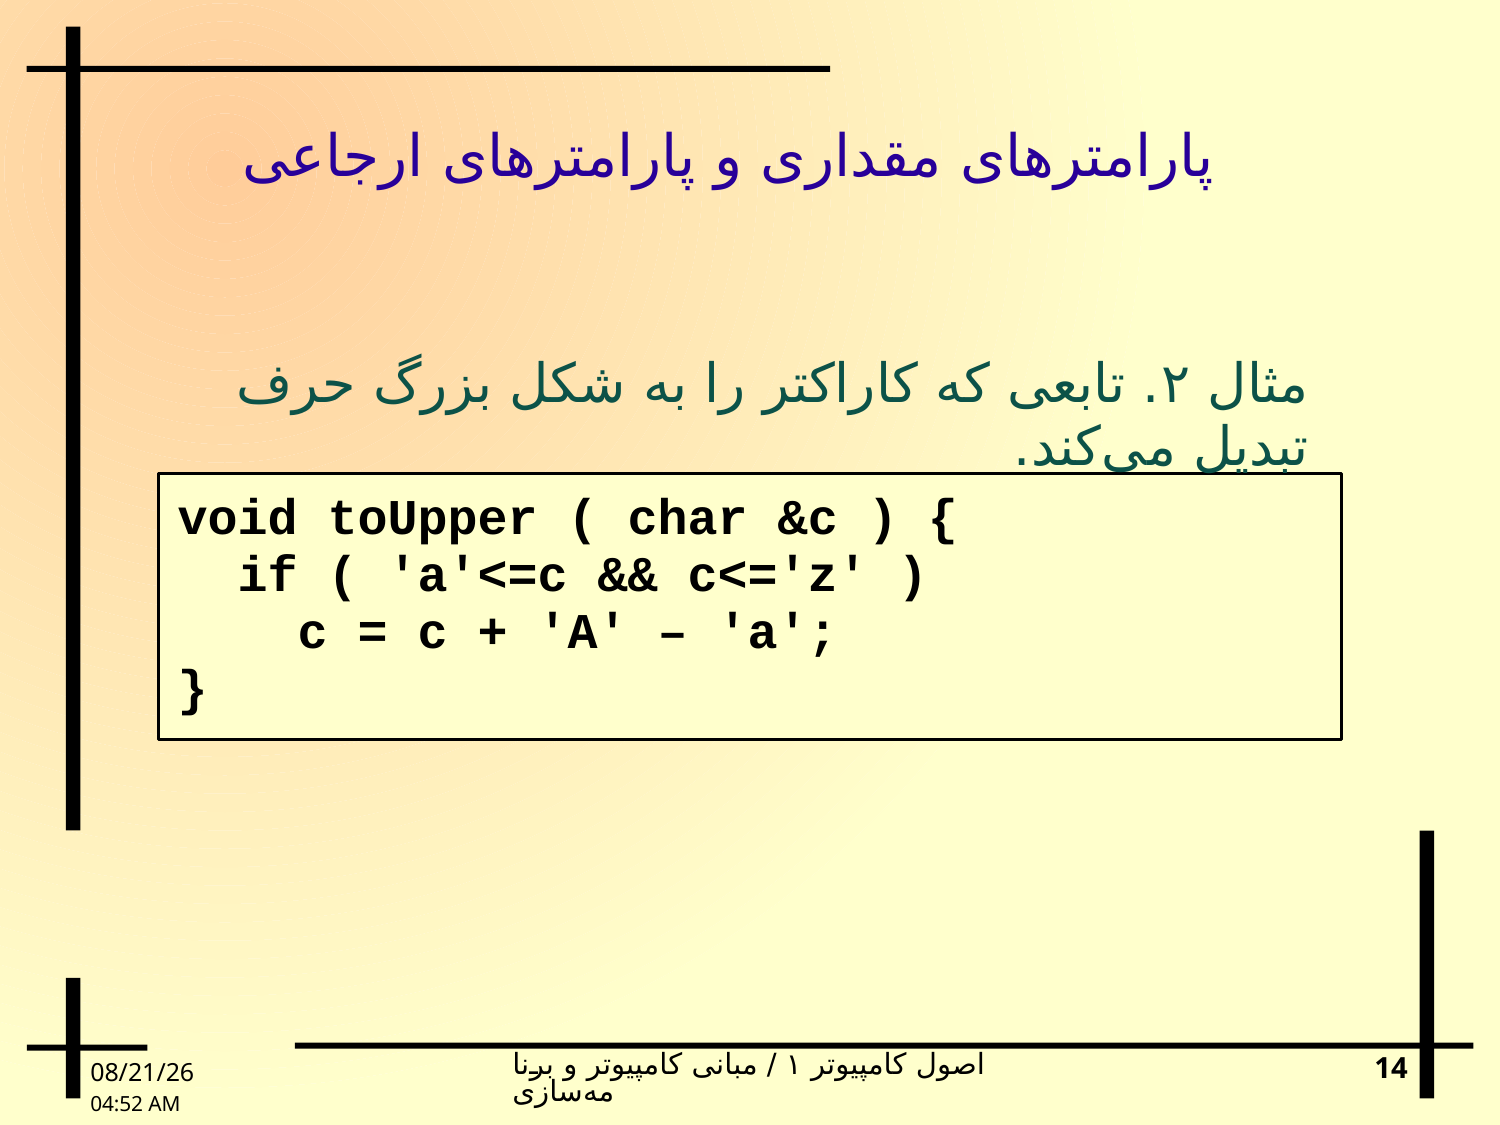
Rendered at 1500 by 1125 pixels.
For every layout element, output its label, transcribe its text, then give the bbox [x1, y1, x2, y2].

list void toUpper ( char &c ) { if ( 'a'<=c && c<='z' ) c = c + 'A' – 'a'; } [158, 473, 1342, 740]
title پارامترهای مقداری و پارامترهای ارجاعی [113, 96, 1344, 217]
list مثال ۲. تابعی که کاراکتر را به شکل بزرگ حرف تبدیل می‌کند. [112, 351, 1362, 450]
